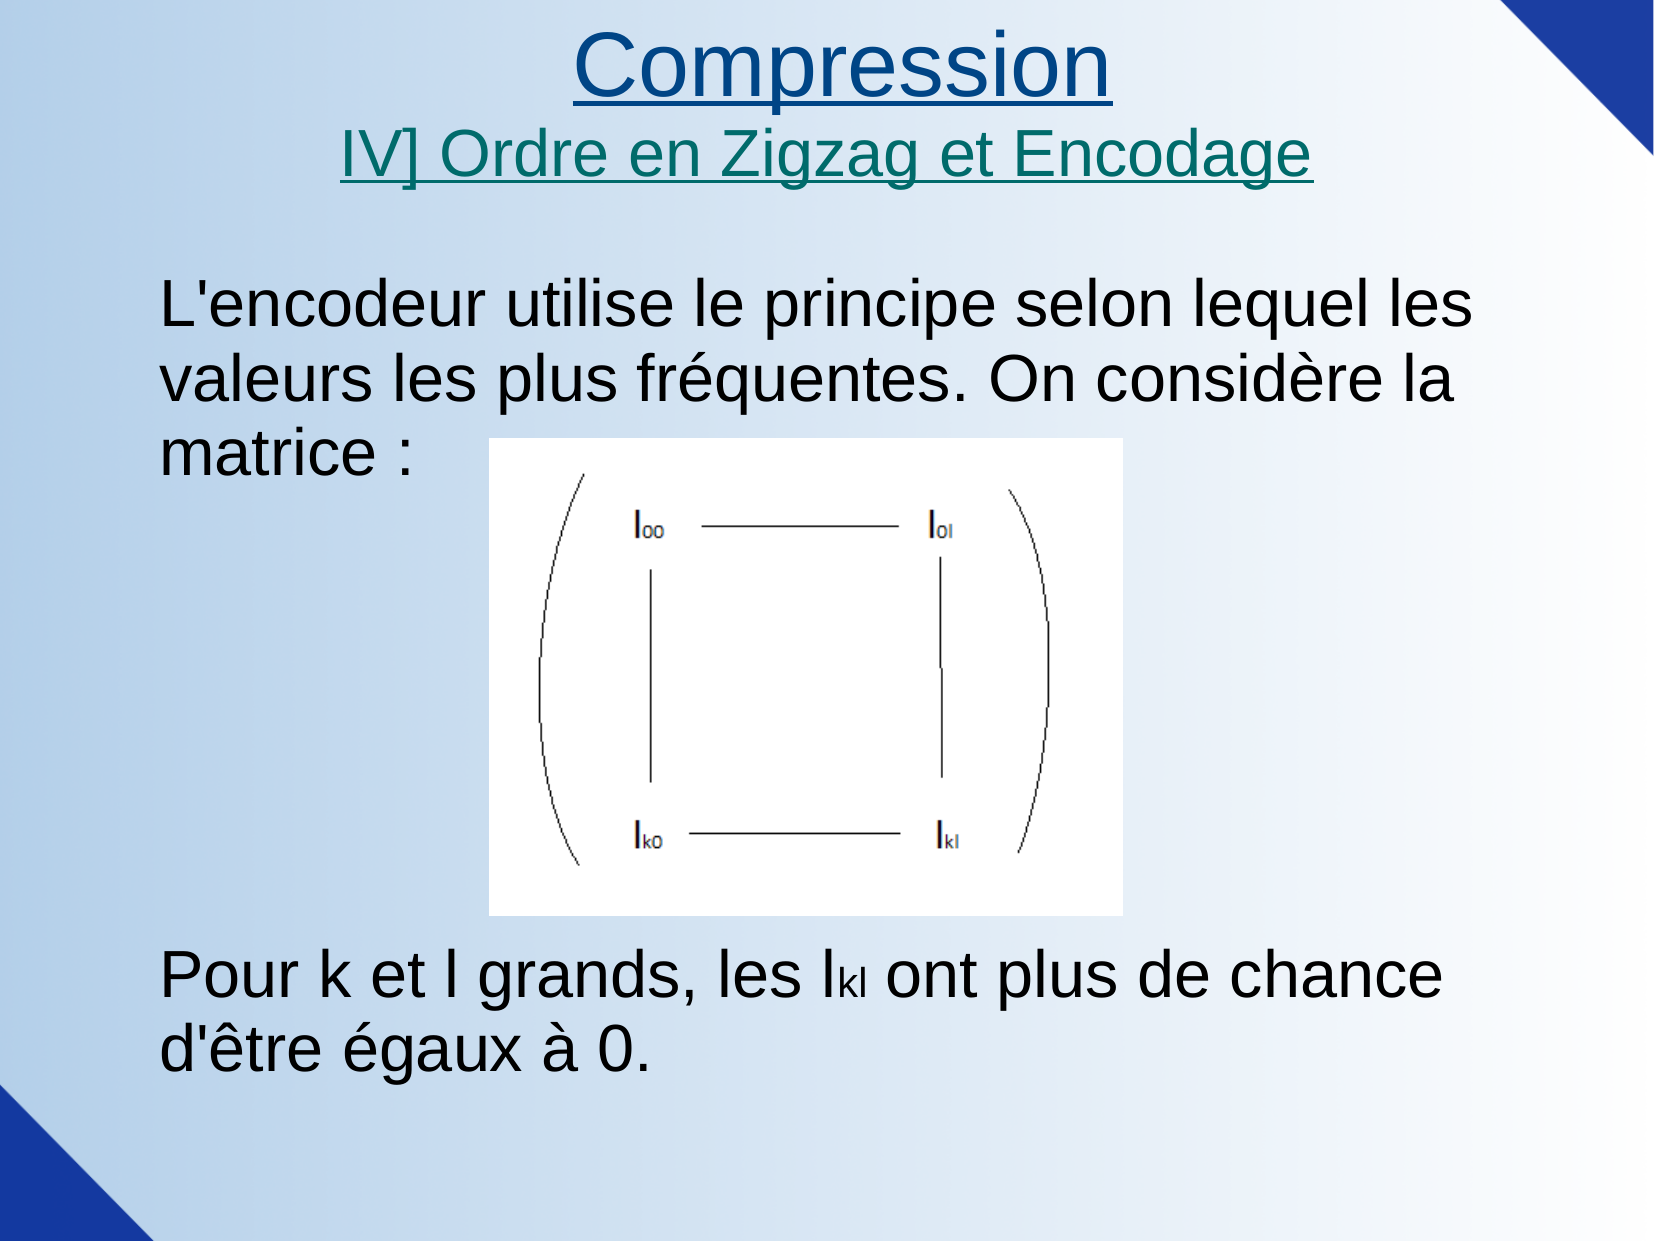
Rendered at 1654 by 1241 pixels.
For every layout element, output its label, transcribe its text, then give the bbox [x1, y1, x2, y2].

list L'encodeur utilise le principe selon lequel les valeurs les plus fréquentes. On considère la matrice : Pour k et l grands, les lkl ont plus de chance d'être égaux à 0. [88, 265, 1571, 1094]
picture [0, 0, 1654, 1241]
title Compression IV] Ordre en Zigzag et Encodage [82, 13, 1571, 293]
